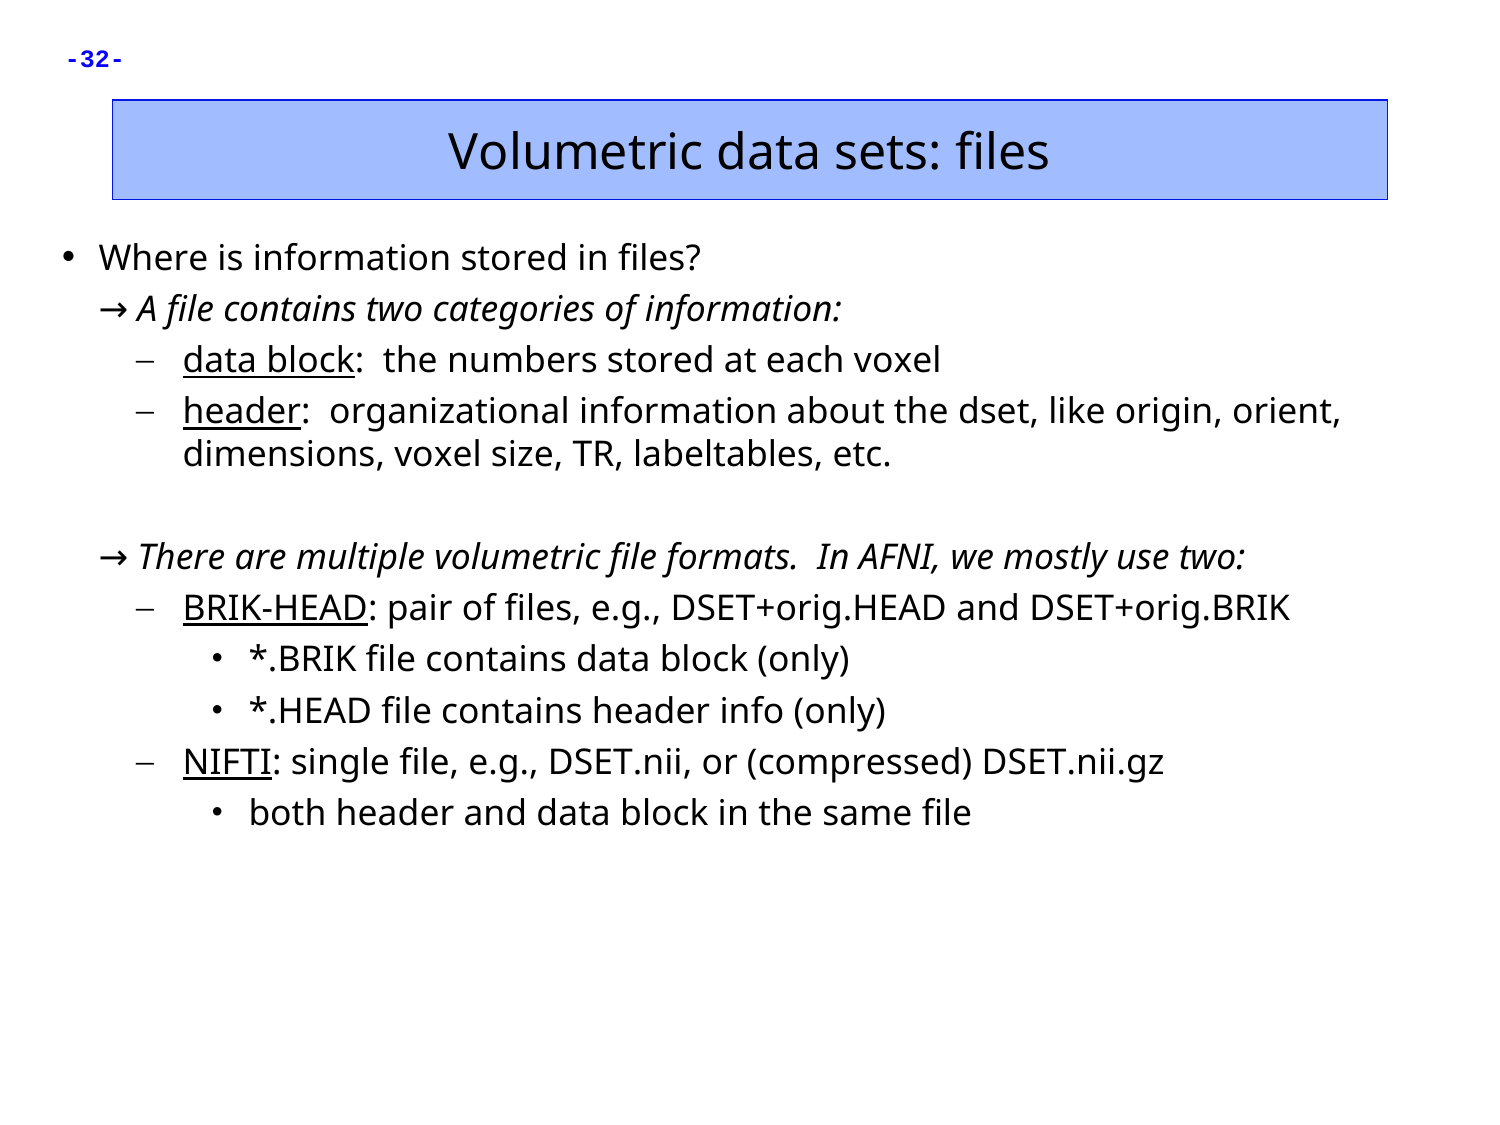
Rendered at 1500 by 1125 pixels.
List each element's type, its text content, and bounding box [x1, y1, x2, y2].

text_box Volumetric data sets: files [112, 99, 1388, 200]
text_box Where is information stored in files? → A file contains two categories of information: data block: the numbers stored at each voxel header: organizational information about the dset, like origin, orient, dimensions, voxel size, TR, labeltables, etc. → There are multiple volumetric file formats. In AFNI, we mostly use two: BRIK-HEAD: pair of files, e.g., DSET+orig.HEAD and DSET+orig.BRIK *.BRIK file contains data block (only) *.HEAD file contains header info (only) NIFTI: single file, e.g., DSET.nii, or (compressed) DSET.nii.gz both header and data block in the same file [46, 226, 1489, 376]
